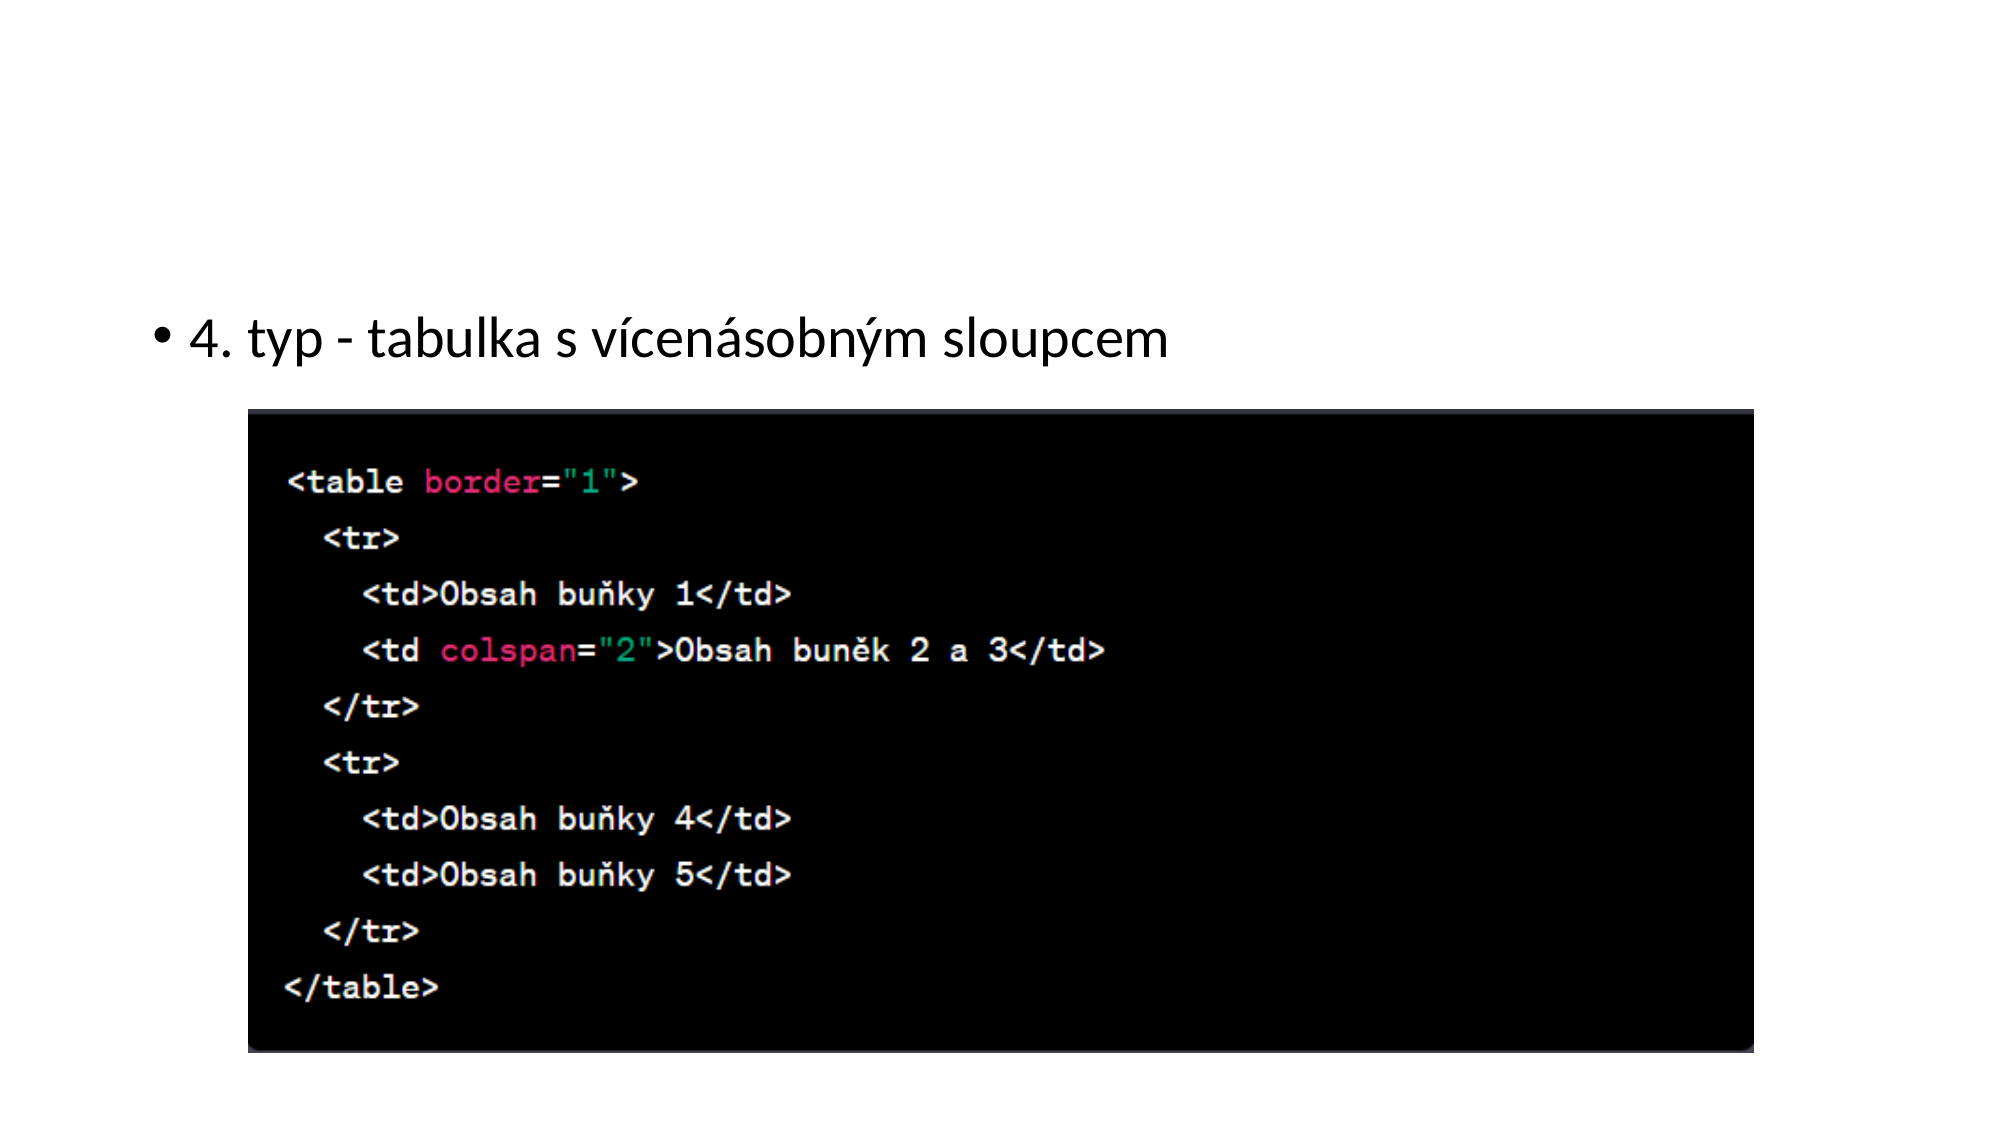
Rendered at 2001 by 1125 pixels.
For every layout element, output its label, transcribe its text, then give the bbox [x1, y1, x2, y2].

picture [248, 409, 1754, 1053]
list 4. typ - tabulka s vícenásobným sloupcem [137, 299, 1863, 1014]
